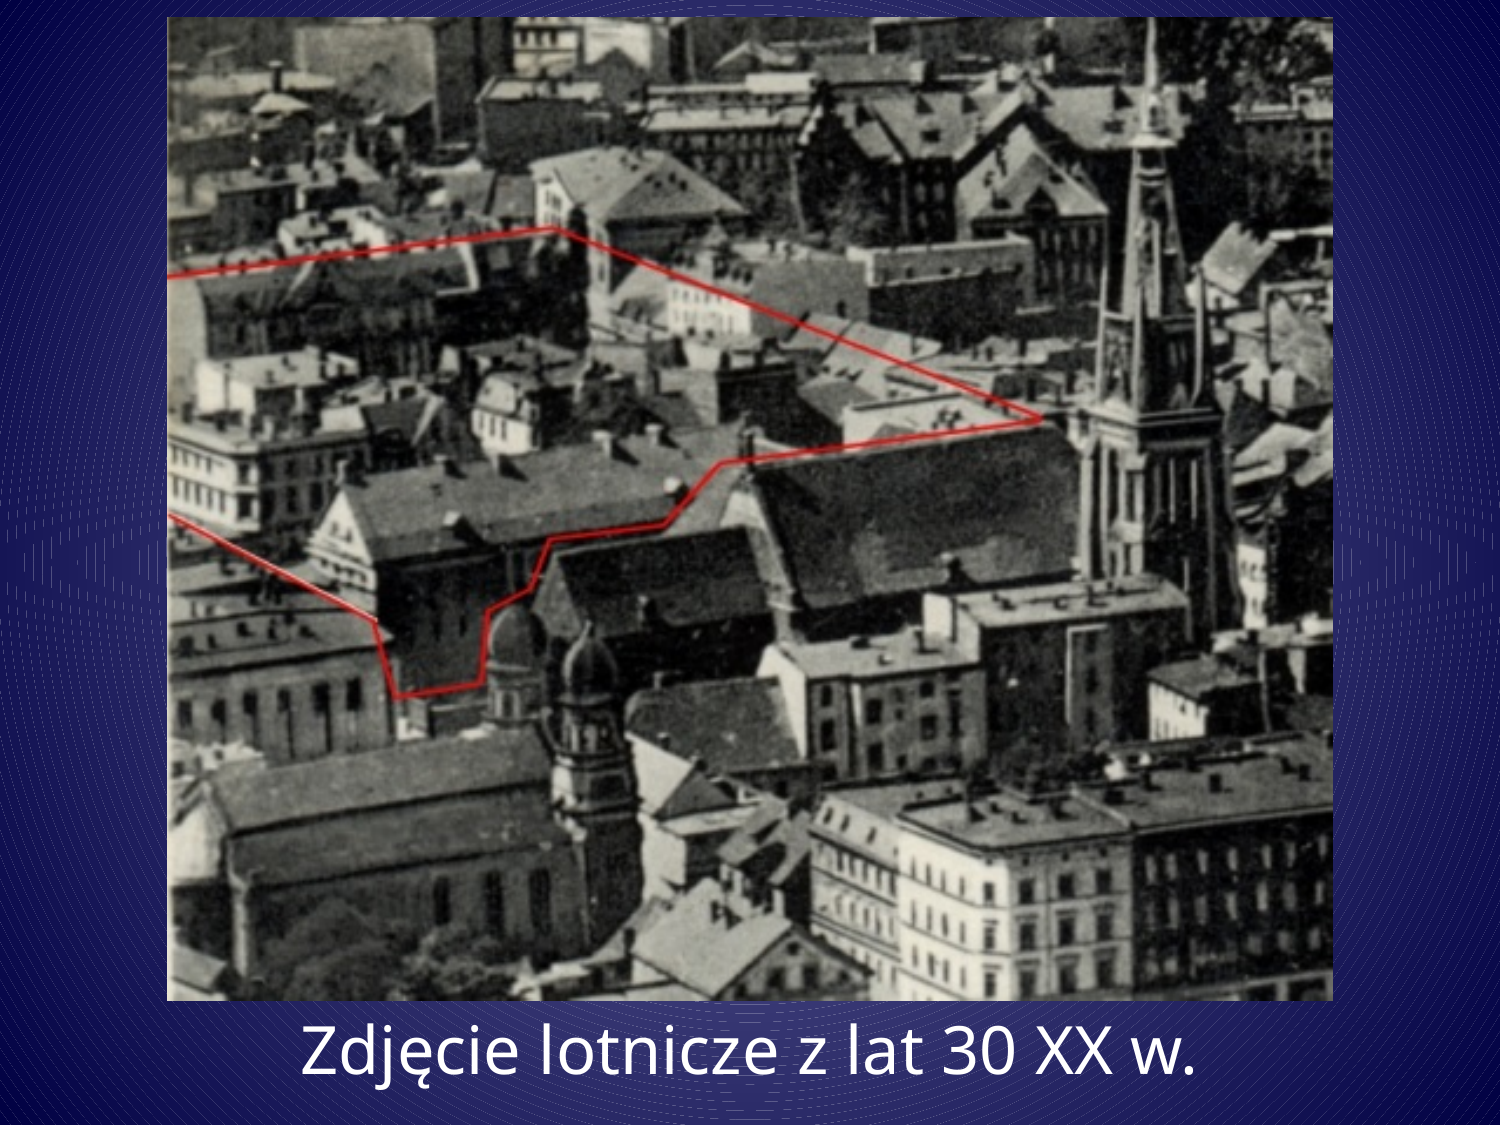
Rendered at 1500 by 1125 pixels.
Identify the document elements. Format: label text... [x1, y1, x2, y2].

text_box Zdjęcie lotnicze z lat 30 XX w. [123, 1000, 1377, 1097]
picture [167, 17, 1333, 1001]
